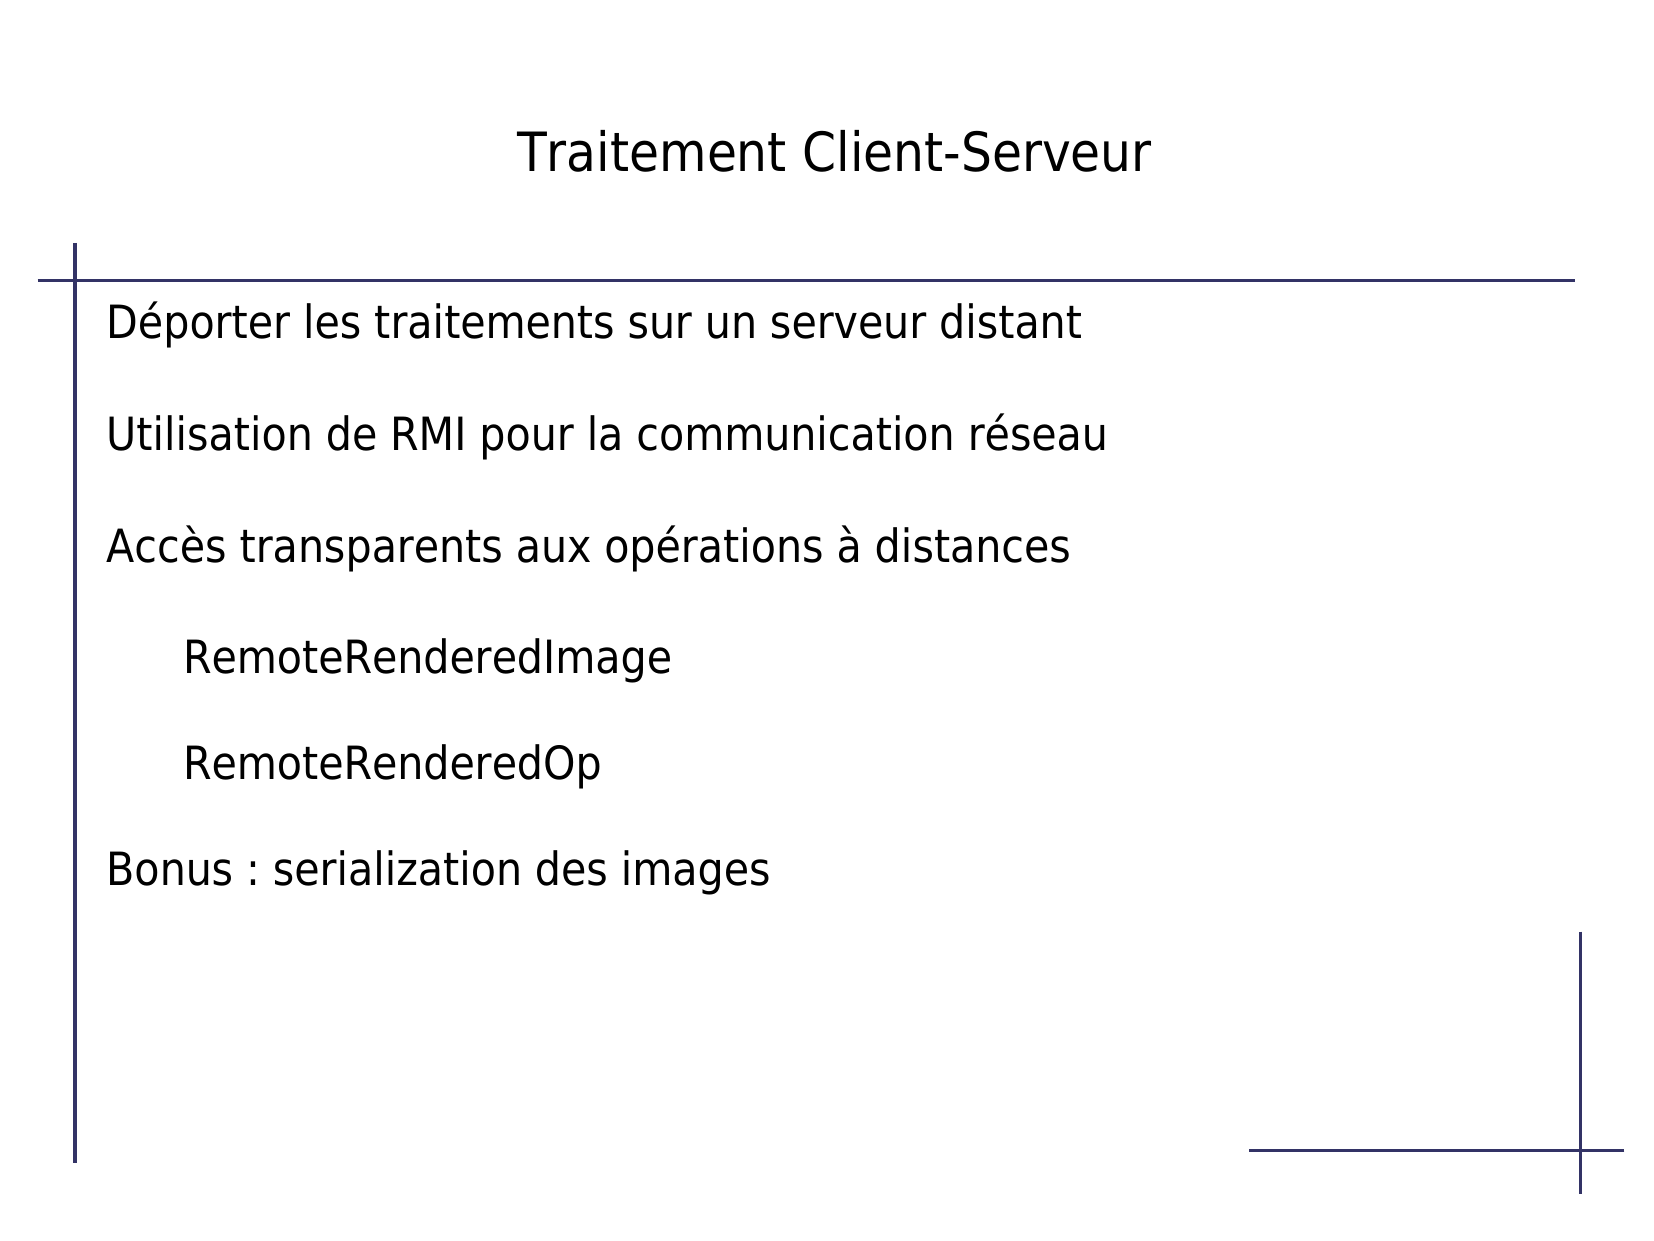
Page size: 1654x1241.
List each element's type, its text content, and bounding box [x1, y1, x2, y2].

list Déporter les traitements sur un serveur distant Utilisation de RMI pour la communication réseau Accès transparents aux opérations à distances RemoteRenderedImage RemoteRenderedOp Bonus : serialization des images [88, 296, 1538, 1115]
title Traitement Client-Serveur [112, 49, 1558, 257]
